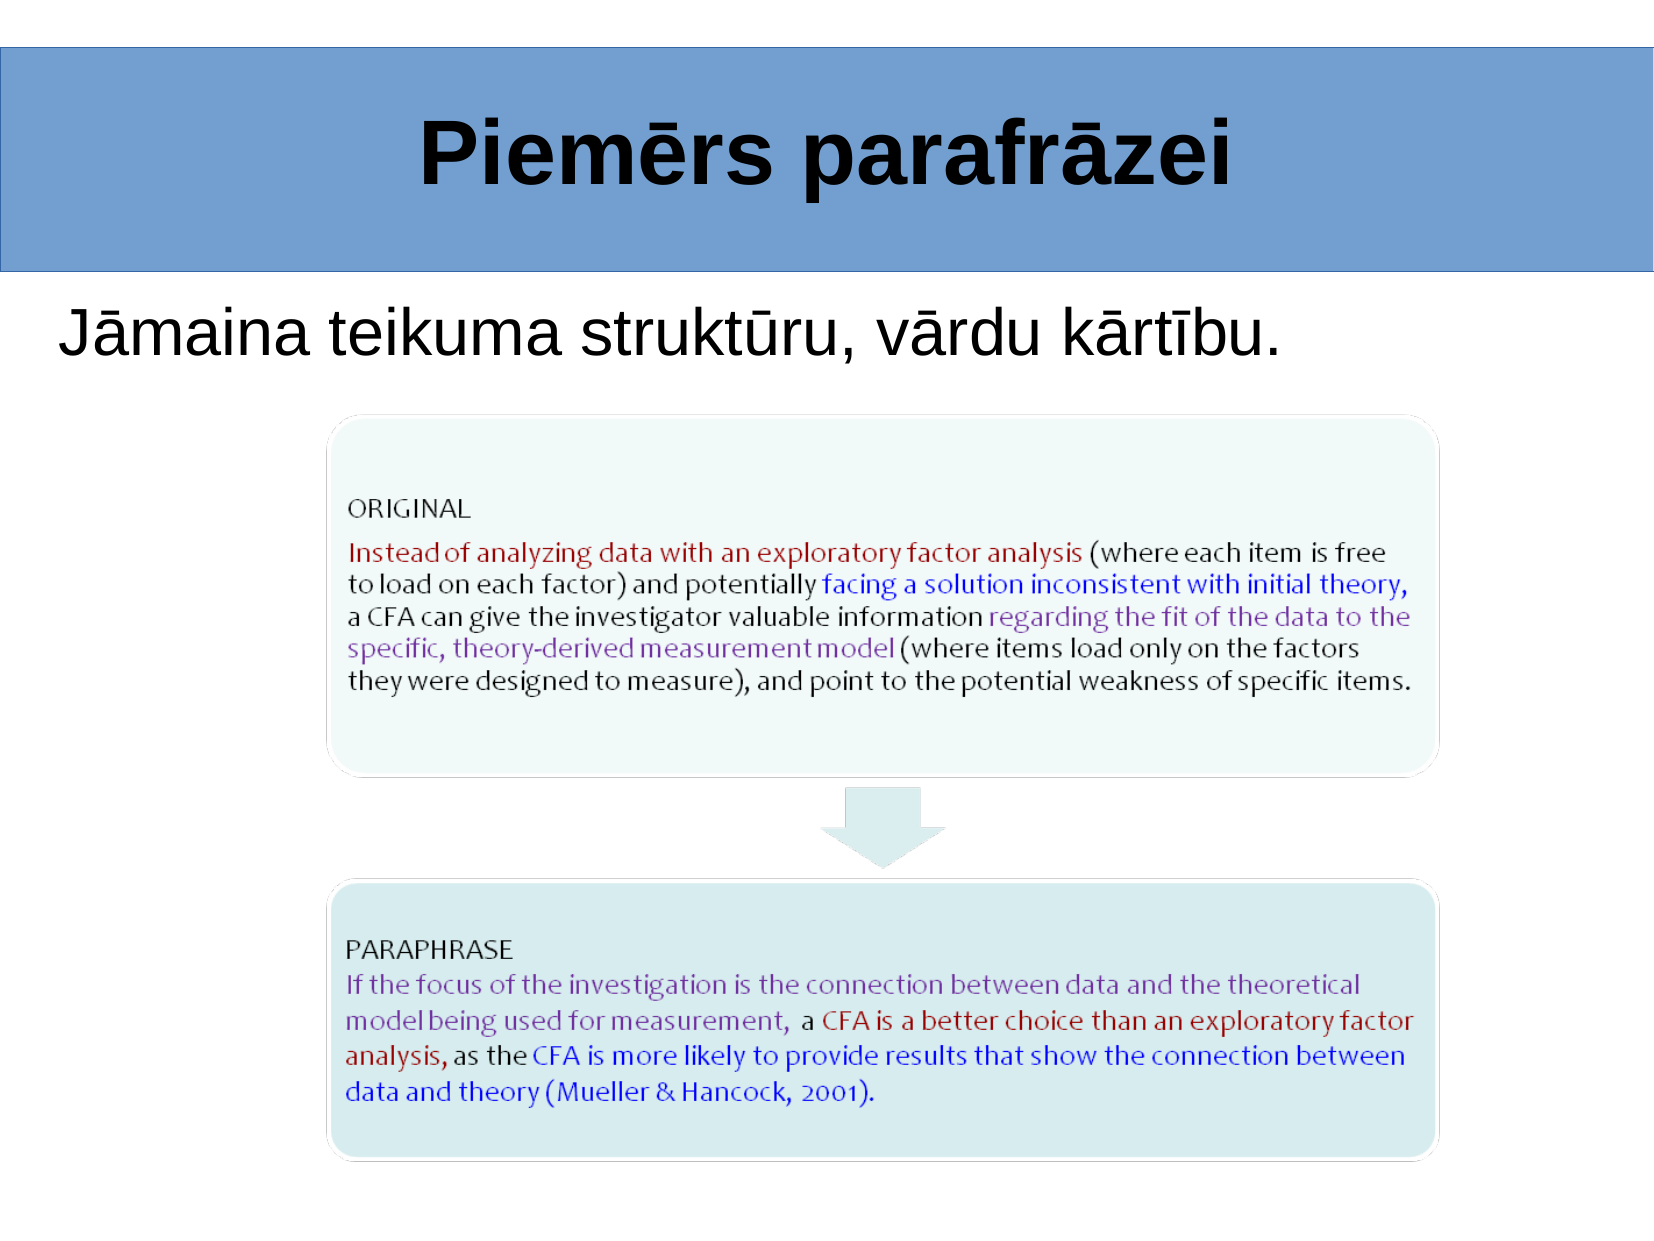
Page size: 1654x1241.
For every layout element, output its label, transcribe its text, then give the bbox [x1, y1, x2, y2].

picture [273, 413, 1441, 1193]
text_box [0, 47, 1654, 272]
list Jāmaina teikuma struktūru, vārdu kārtību. [59, 295, 1583, 1015]
title Piemērs parafrāzei [82, 49, 1571, 257]
